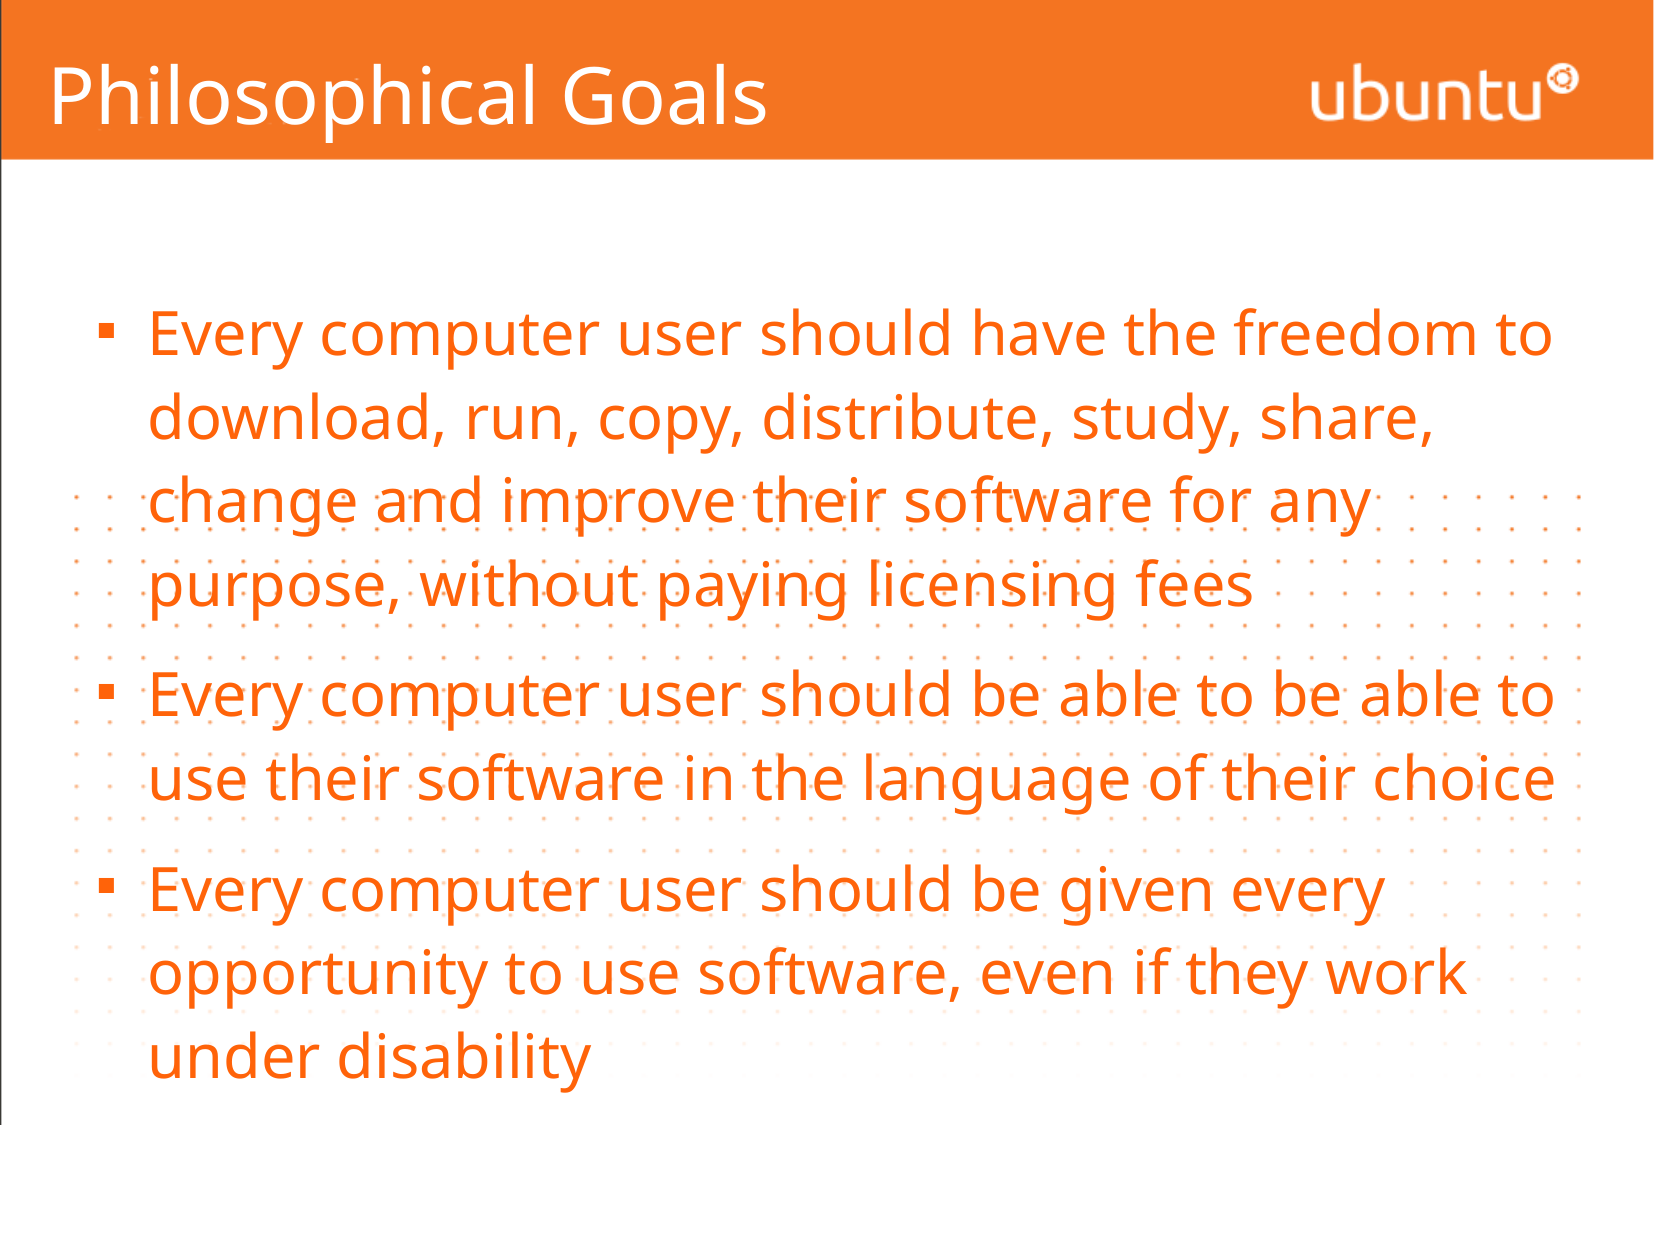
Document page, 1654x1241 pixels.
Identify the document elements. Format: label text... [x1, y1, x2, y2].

picture [0, 0, 1654, 1125]
title Philosophical Goals [47, 29, 1276, 158]
list Every computer user should have the freedom to download, run, copy, distribute, study, share, change and improve their software for any purpose, without paying licensing fees Every computer user should be able to be able to use their software in the language of their choice Every computer user should be given every opportunity to use software, even if they work under disability [82, 290, 1571, 1109]
